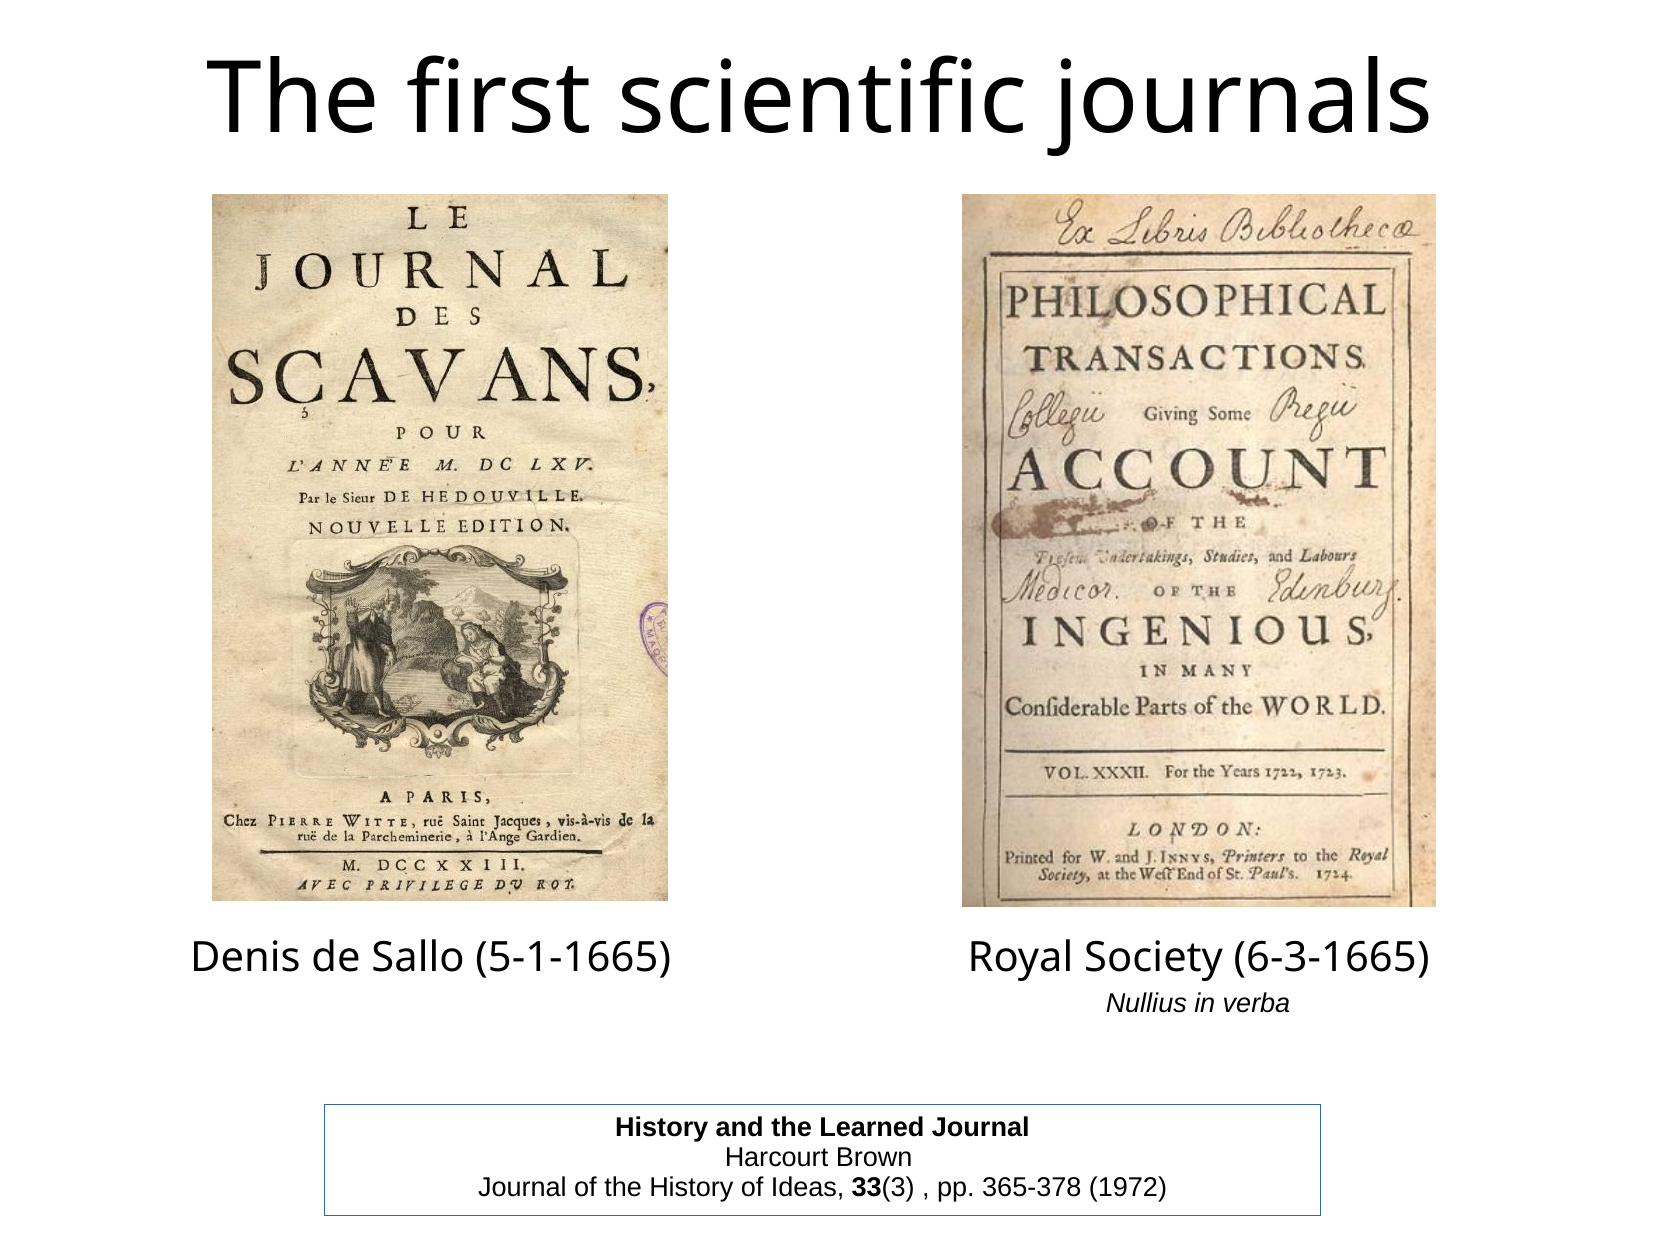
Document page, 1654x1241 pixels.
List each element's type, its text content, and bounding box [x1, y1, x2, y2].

picture [962, 194, 1436, 907]
text_box Denis de Sallo (5-1-1665) [147, 919, 715, 999]
picture [212, 194, 668, 901]
text_box Nullius in verba [1090, 980, 1312, 1026]
text_box The first scientific journals [0, 17, 1642, 166]
text_box Royal Society (6-3-1665) [914, 919, 1483, 999]
text_box History and the Learned Journal Harcourt Brown Journal of the History of Ideas, 33(3) , pp. 365-378 (1972) [324, 1104, 1321, 1216]
